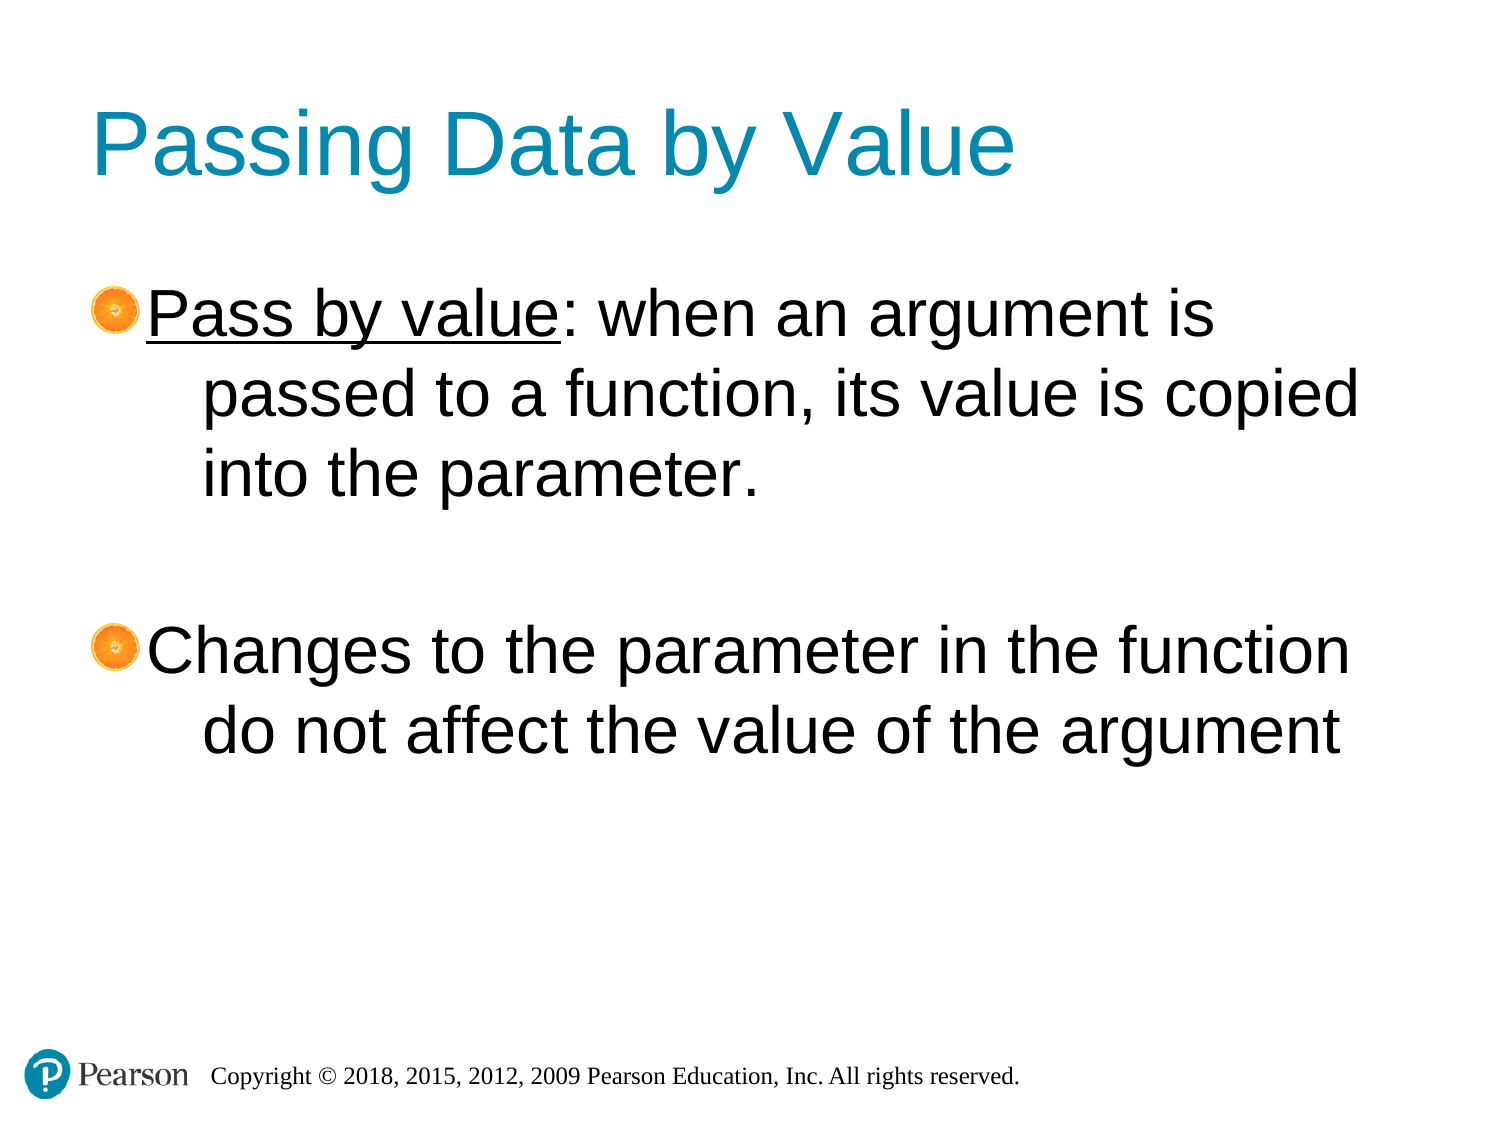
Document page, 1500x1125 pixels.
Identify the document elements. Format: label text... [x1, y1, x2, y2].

list Pass by value: when an argument is passed to a function, its value is copied into the parameter. Changes to the parameter in the function do not affect the value of the argument [75, 262, 1426, 1005]
title Passing Data by Value [75, 45, 1426, 233]
